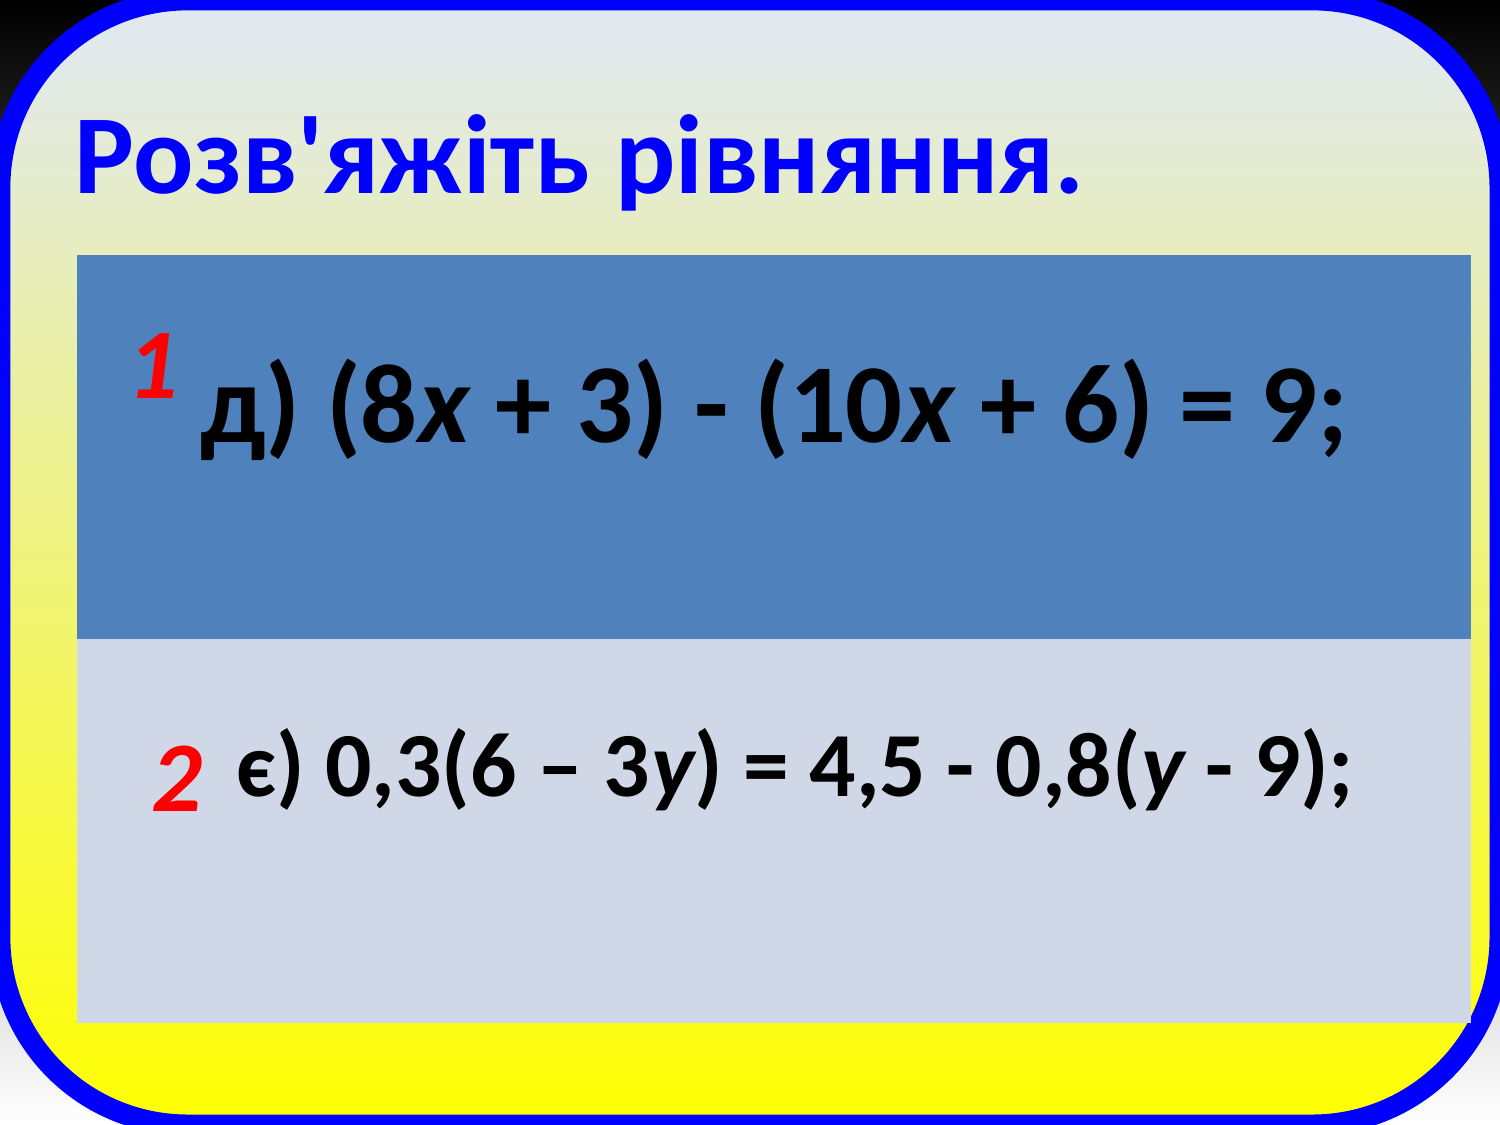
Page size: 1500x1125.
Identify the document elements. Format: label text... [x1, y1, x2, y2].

text_box 2 [136, 704, 217, 839]
table_header д) (8х + 3) - (10х + 6) = 9; [77, 255, 1471, 639]
table_cell є) 0,3(6 – 3y) = 4,5 - 0,8(y - 9); [77, 639, 1471, 1023]
text_box 1 [112, 290, 193, 426]
text_box Розв'яжіть рівняння. [41, 73, 1459, 224]
text_box [0, 0, 1500, 1125]
